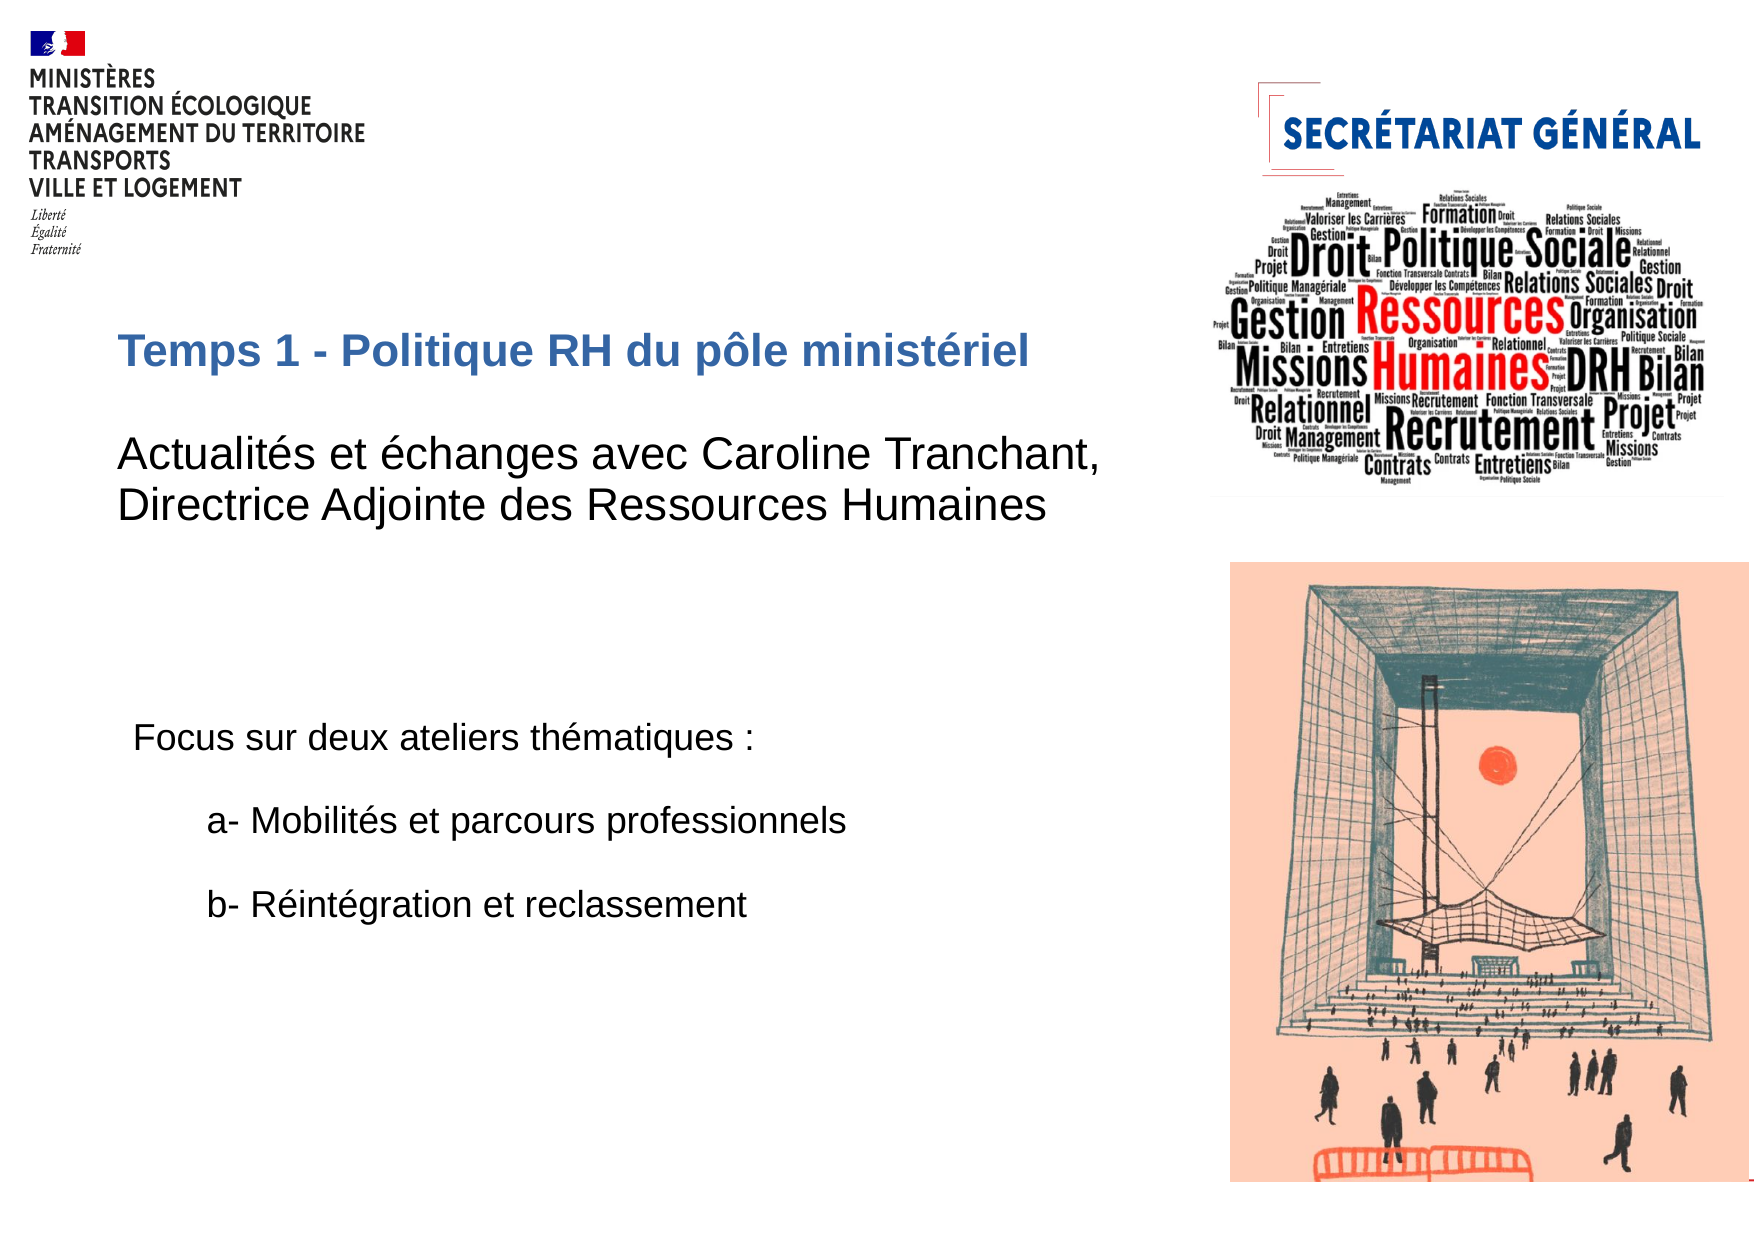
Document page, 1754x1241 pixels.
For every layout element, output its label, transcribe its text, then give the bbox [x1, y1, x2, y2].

picture [1230, 562, 1749, 1182]
picture [11, 6, 384, 279]
text_box Temps 1 - Politique RH du pôle ministériel Actualités et échanges avec Caroline Tranchant, Directrice Adjointe des Ressources Humaines [102, 317, 1689, 538]
picture [1210, 56, 1724, 497]
text_box Focus sur deux ateliers thématiques : a- Mobilités et parcours professionnels b- Réintégration et reclassement [118, 708, 1093, 1063]
